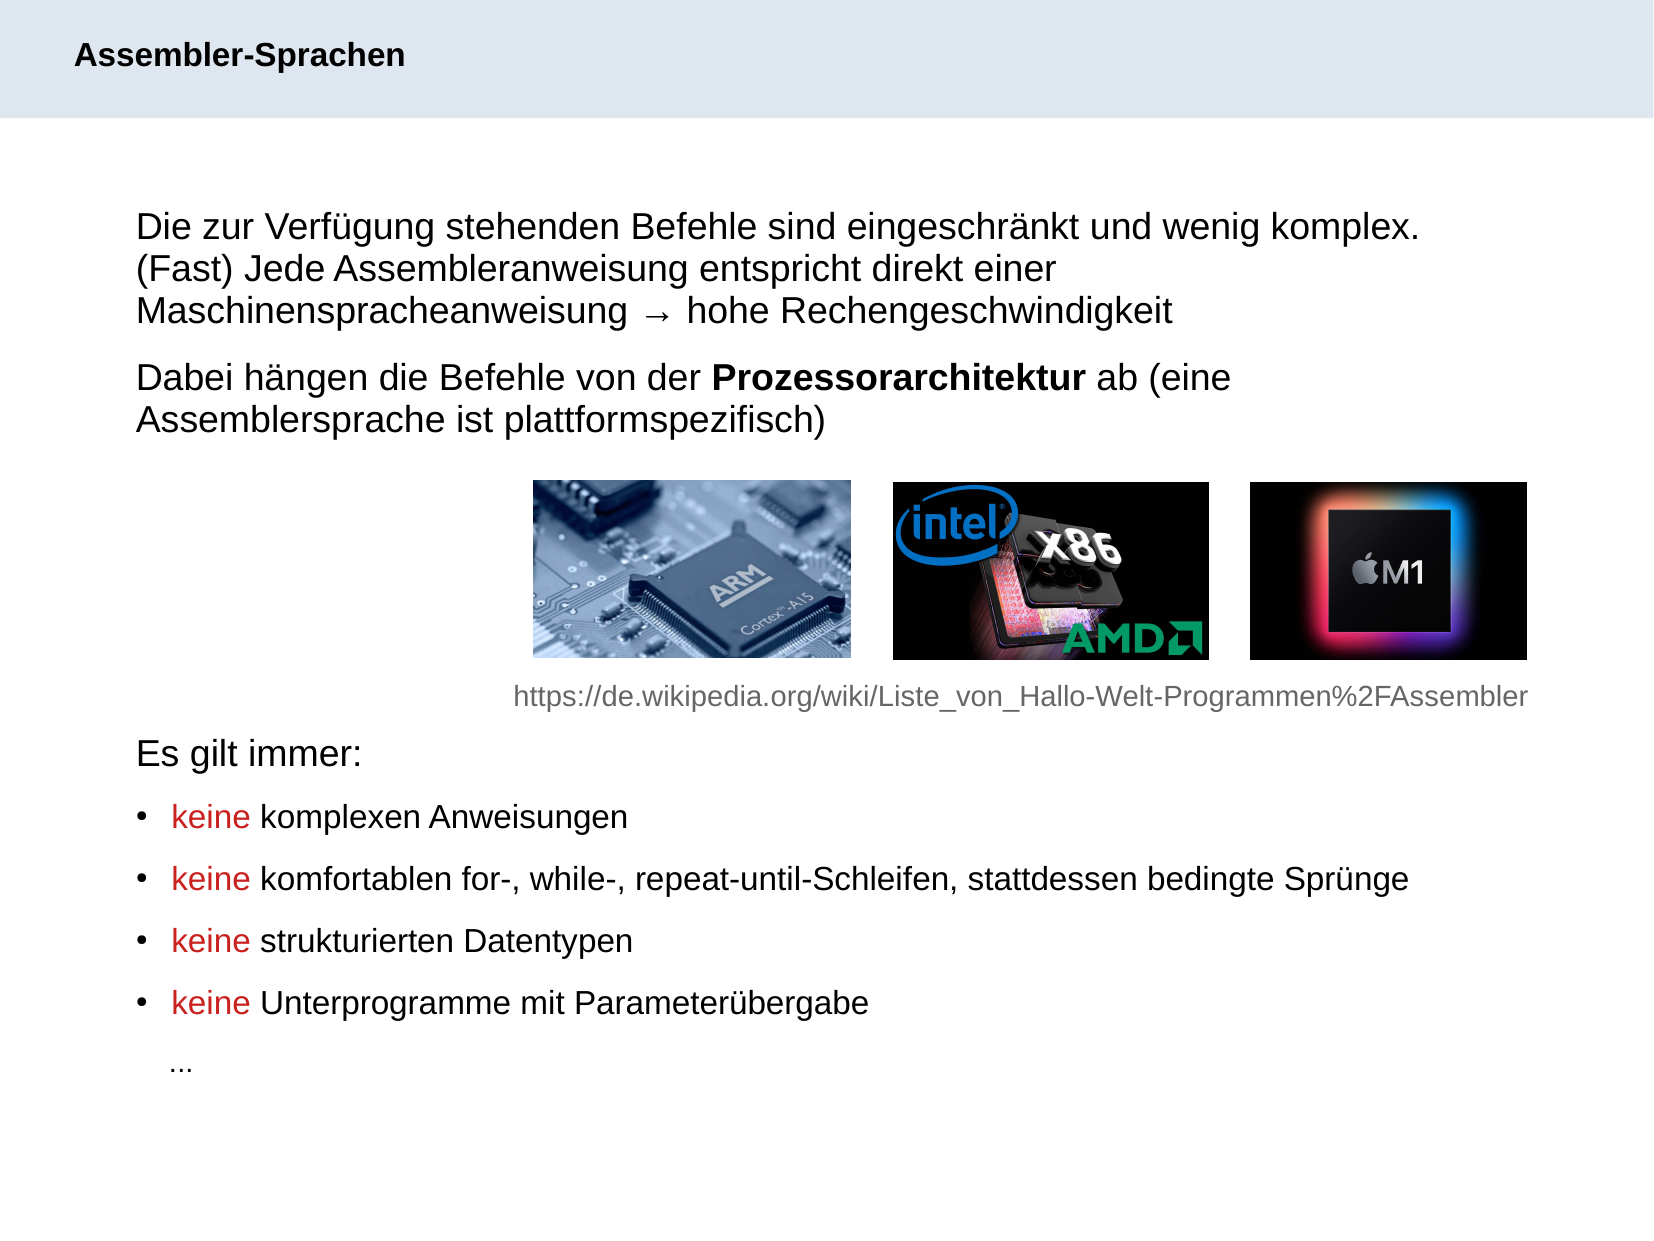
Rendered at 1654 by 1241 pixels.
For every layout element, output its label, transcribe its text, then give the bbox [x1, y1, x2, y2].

picture [533, 480, 851, 658]
picture [893, 482, 1209, 660]
picture [1250, 482, 1527, 660]
text_box Die zur Verfügung stehenden Befehle sind eingeschränkt und wenig komplex. (Fast) Jede Assembleranweisung entspricht direkt einer Maschinenspracheanweisung → hohe Rechengeschwindigkeit Dabei hängen die Befehle von der Prozessorarchitektur ab (eine Assemblersprache ist plattformspezifisch) Es gilt immer: keine komplexen Anweisungen keine komfortablen for-, while-, repeat-until-Schleifen, stattdessen bedingte Sprünge keine strukturierten Datentypen keine Unterprogramme mit Parameterübergabe ... [121, 197, 1539, 1116]
text_box https://de.wikipedia.org/wiki/Liste_von_Hallo-Welt-Programmen%2FAssembler [498, 672, 1548, 730]
text_box Assembler-Sprachen [59, 29, 1565, 82]
